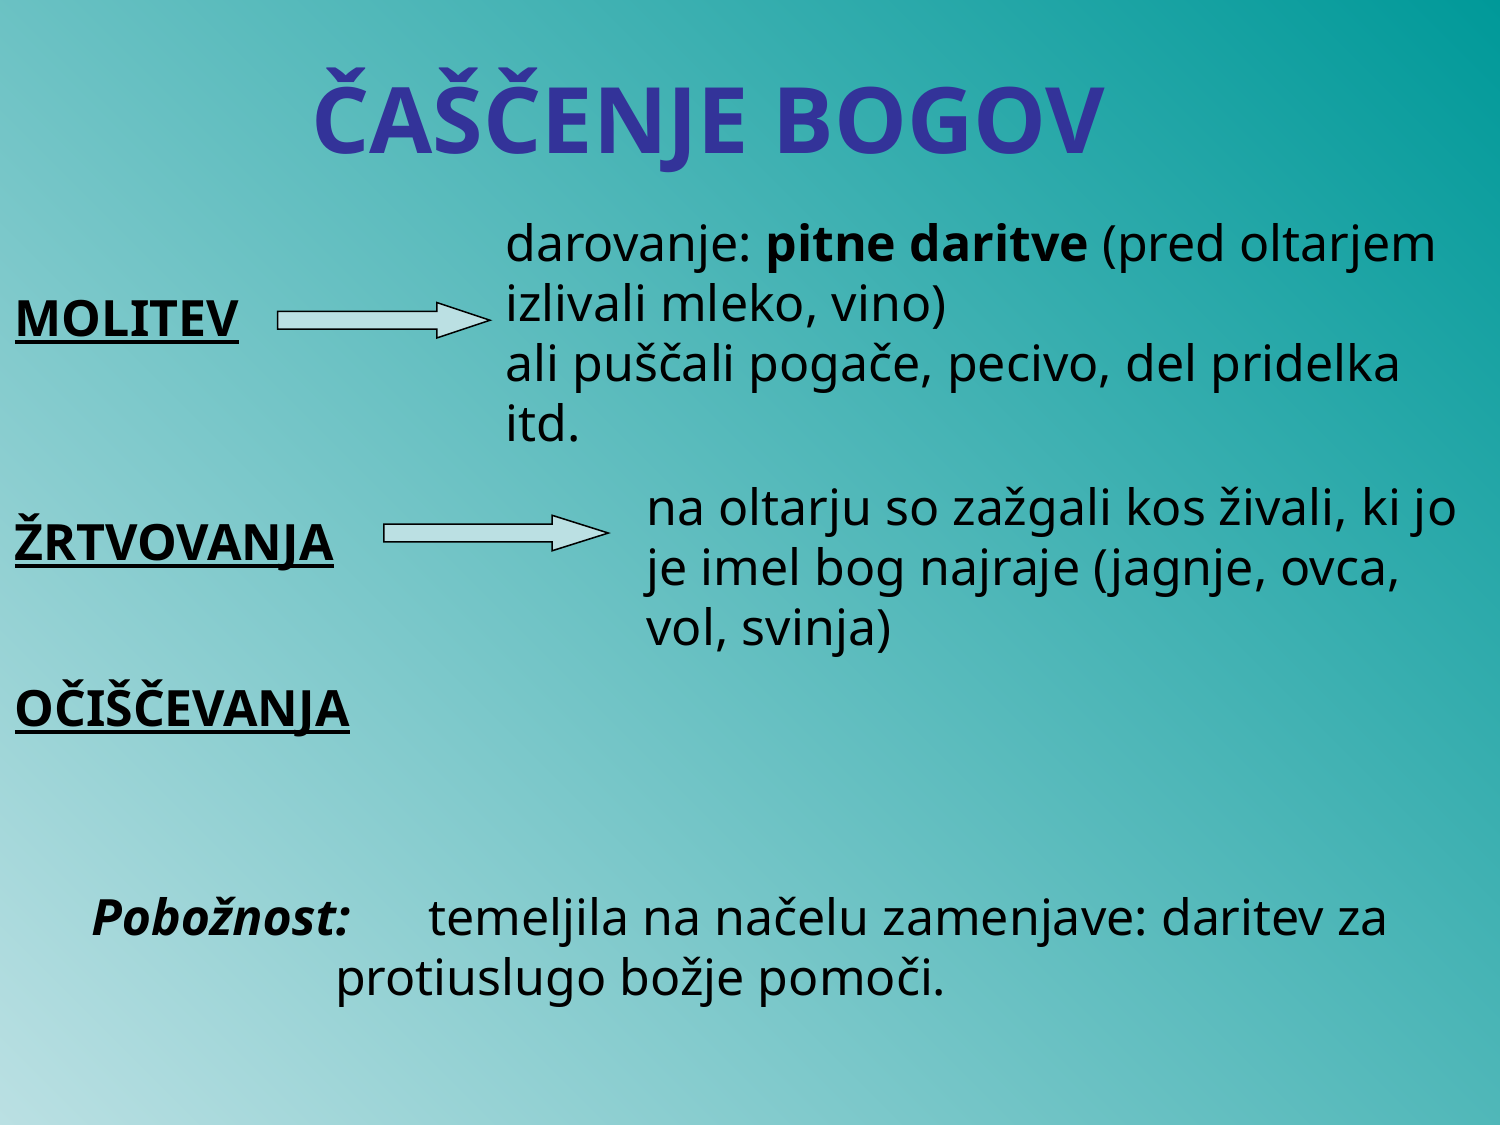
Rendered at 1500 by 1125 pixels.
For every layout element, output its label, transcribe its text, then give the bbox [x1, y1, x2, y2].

text_box darovanje: pitne daritve (pred oltarjem izlivali mleko, vino) ali puščali pogače, pecivo, del pridelka itd. [490, 204, 1500, 459]
text_box ŽRTVOVANJA [0, 503, 390, 579]
text_box Pobožnost: temeljila na načelu zamenjave: daritev za protiuslugo božje pomoči. [76, 878, 1459, 1014]
text_box ČAŠČENJE BOGOV [194, 54, 1223, 180]
text_box [278, 302, 491, 338]
text_box OČIŠČEVANJA [0, 668, 544, 744]
text_box [390, 515, 609, 551]
text_box na oltarju so zažgali kos živali, ki jo je imel bog najraje (jagnje, ovca, vol, svinja) [631, 467, 1500, 663]
text_box MOLITEV [0, 278, 278, 354]
